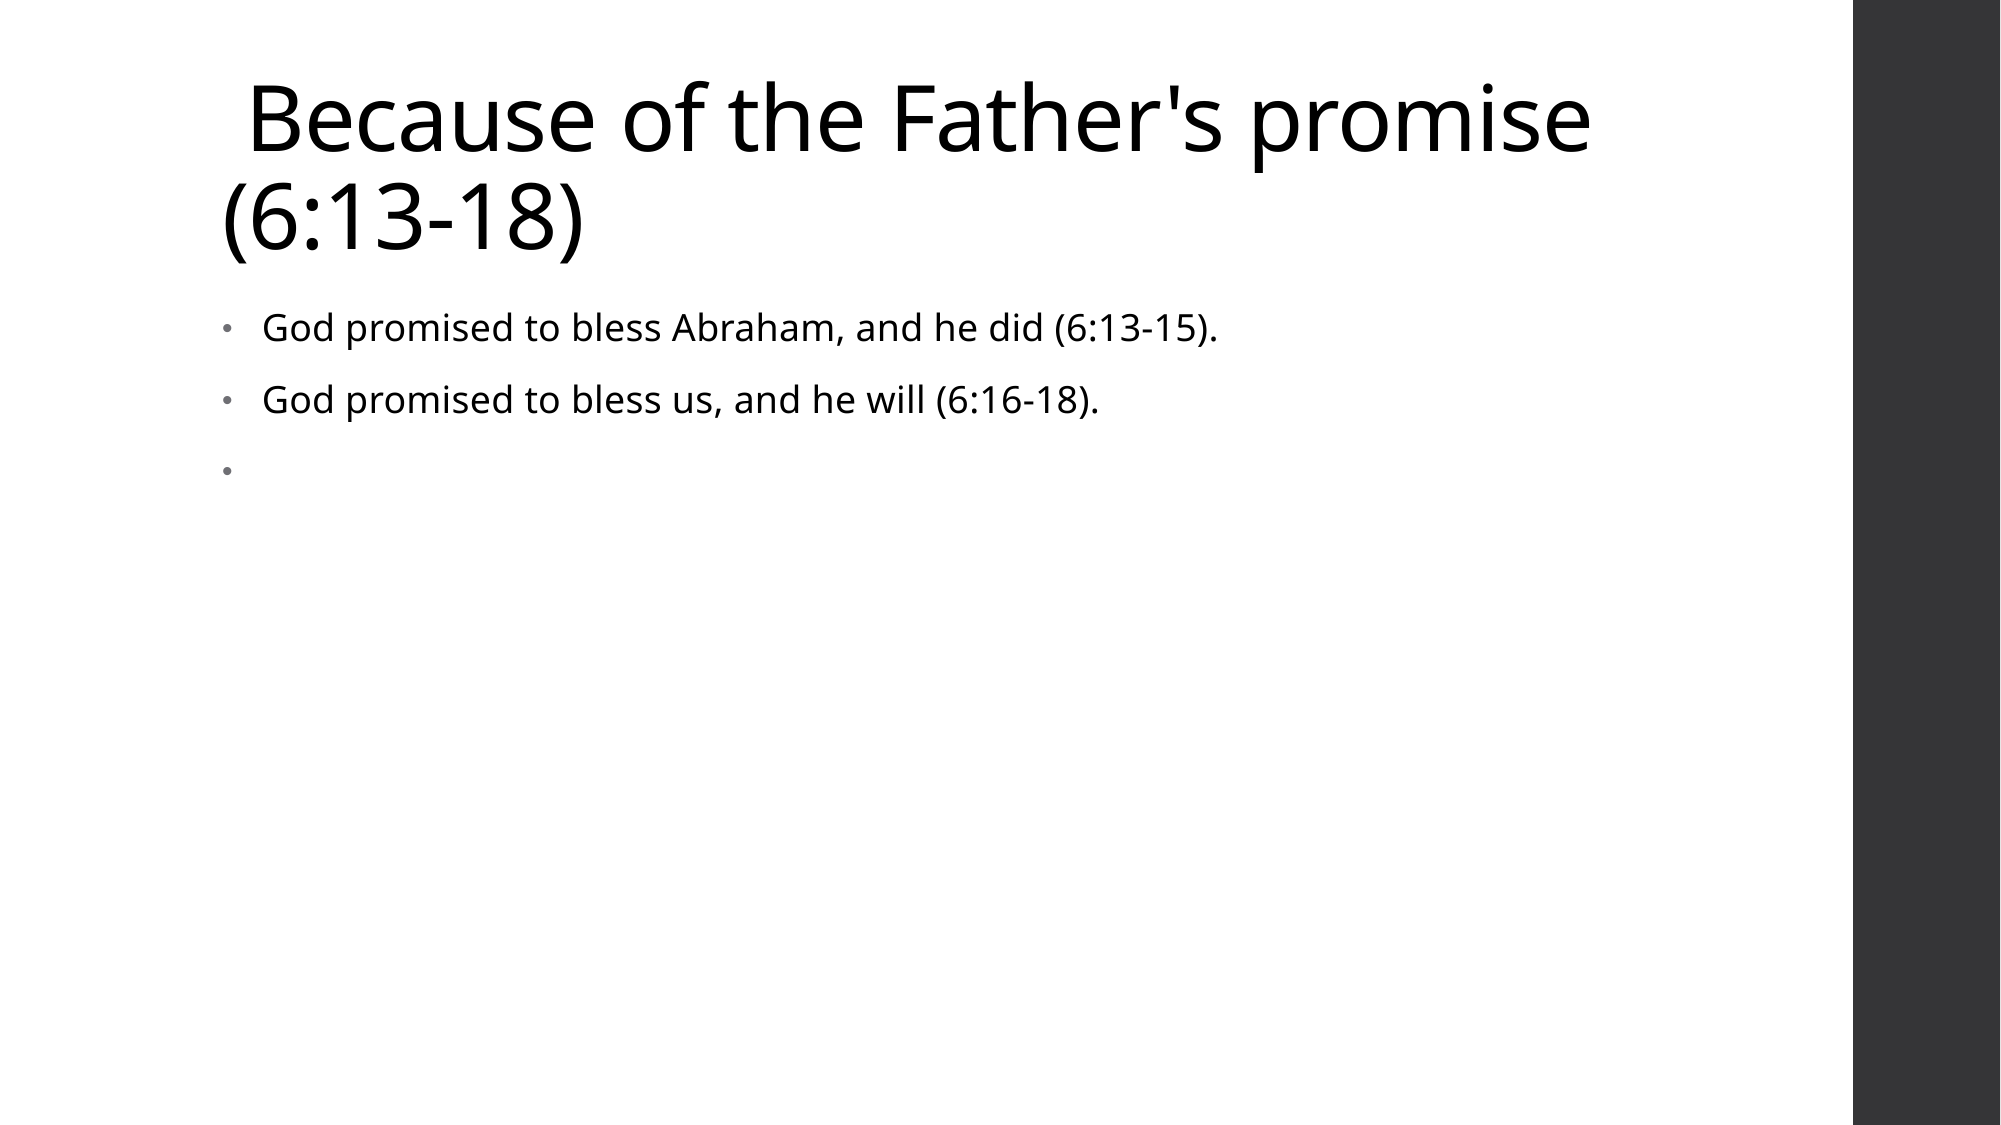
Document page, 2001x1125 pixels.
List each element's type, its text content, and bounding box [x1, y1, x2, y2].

list God promised to bless Abraham, and he did (6:13-15). God promised to bless us, and he will (6:16-18). [206, 299, 1617, 1014]
title Because of the Father's promise (6:13-18) [206, 60, 1797, 278]
